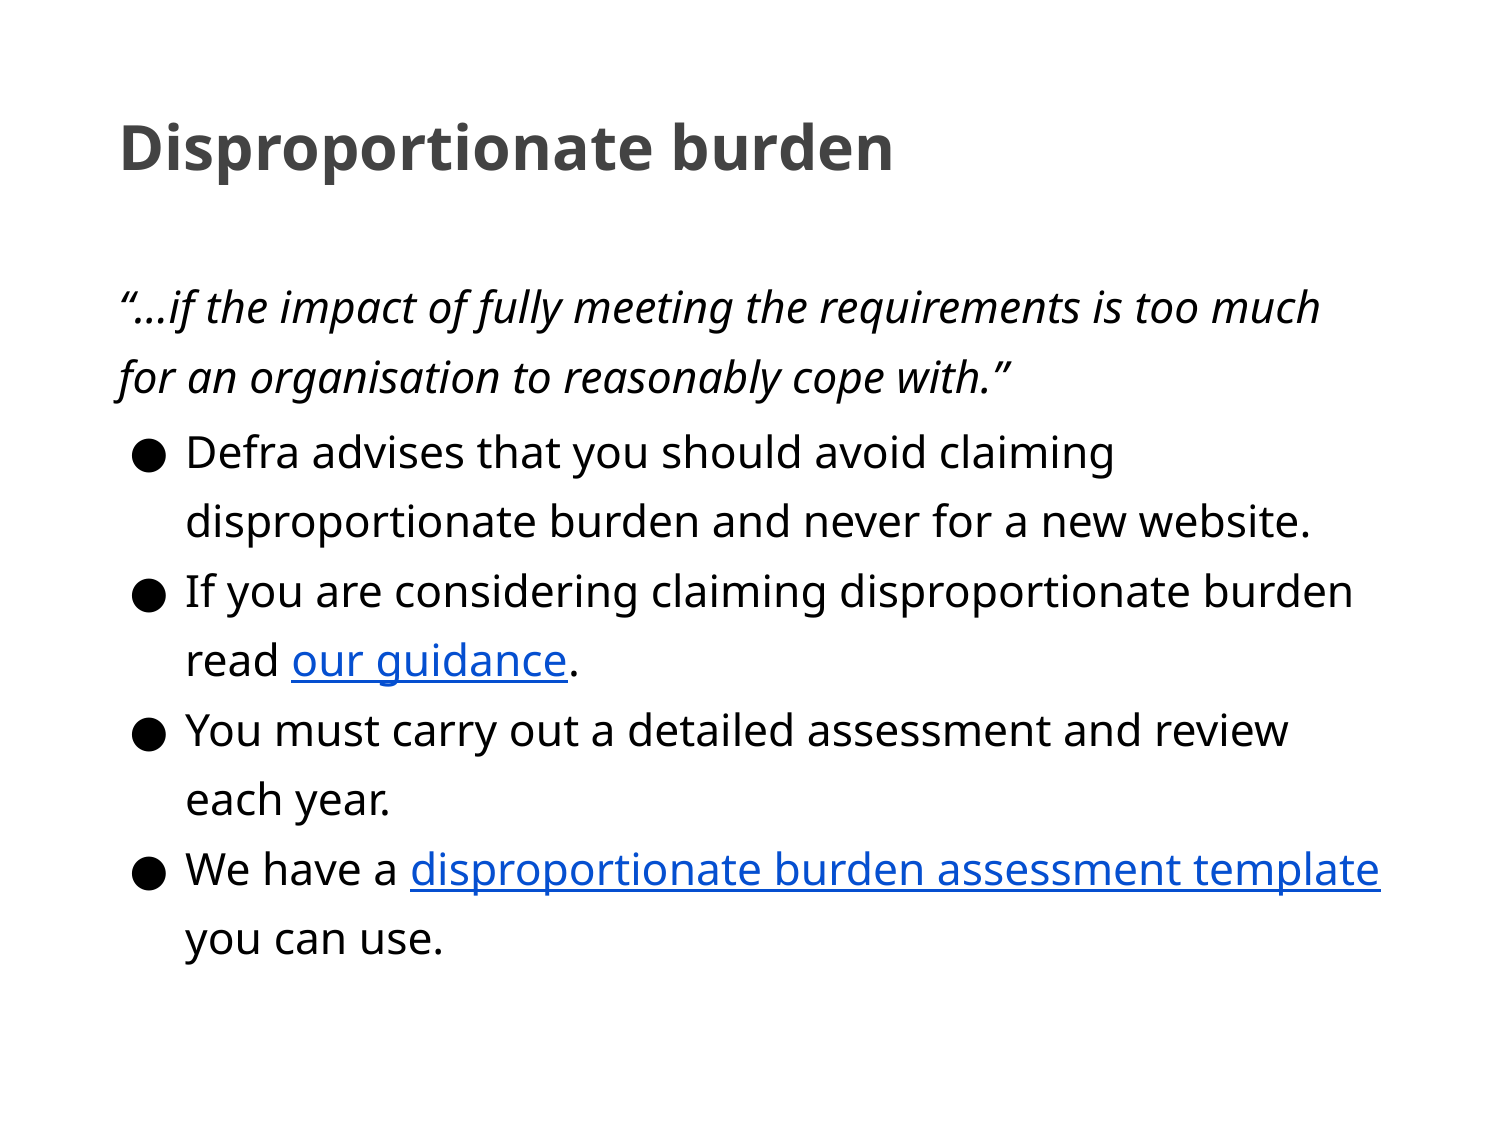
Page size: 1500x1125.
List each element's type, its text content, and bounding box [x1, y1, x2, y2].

title Disproportionate burden [103, 89, 1397, 215]
list “...if the impact of fully meeting the requirements is too much for an organisation to reasonably cope with.” Defra advises that you should avoid claiming disproportionate burden and never for a new website. If you are considering claiming disproportionate burden read our guidance. You must carry out a detailed assessment and review each year. We have a disproportionate burden assessment template you can use. [103, 252, 1397, 1000]
